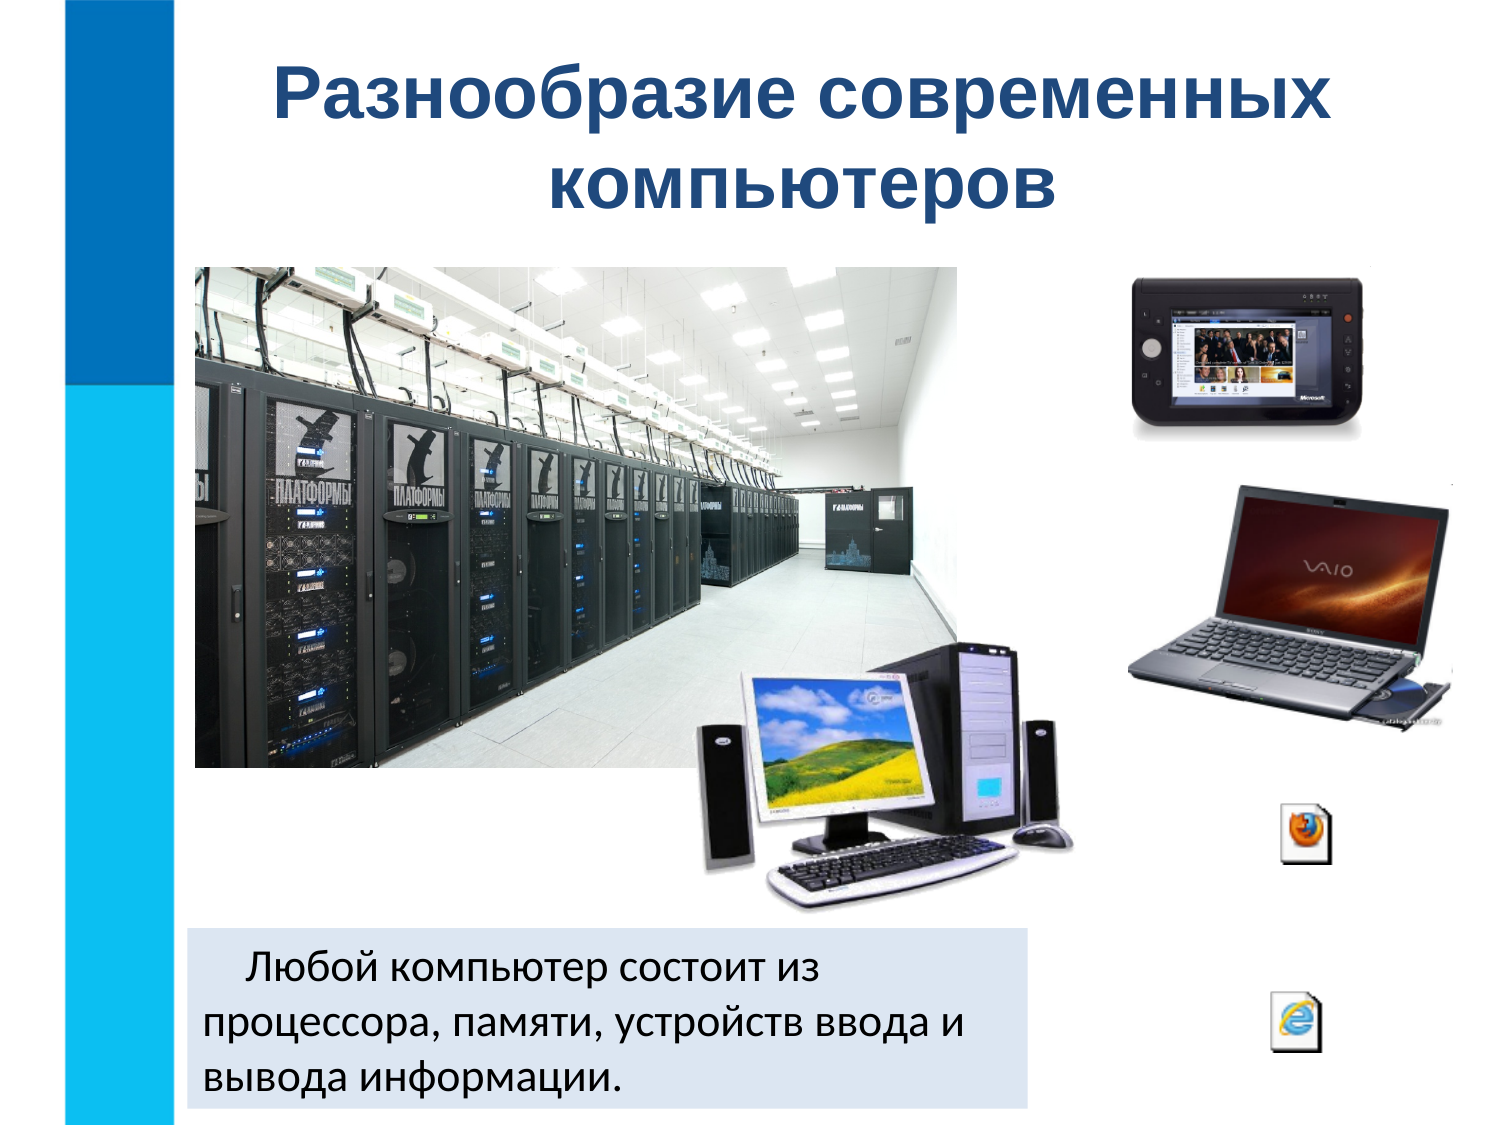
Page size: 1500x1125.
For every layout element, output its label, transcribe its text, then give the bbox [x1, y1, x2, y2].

text_box Разнообразие современных компьютеров [175, 82, 1430, 187]
picture [0, 0, 1500, 1125]
text_box Любой компьютер состоит из процессора, памяти, устройств ввода и вывода информации. [187, 928, 1028, 1109]
